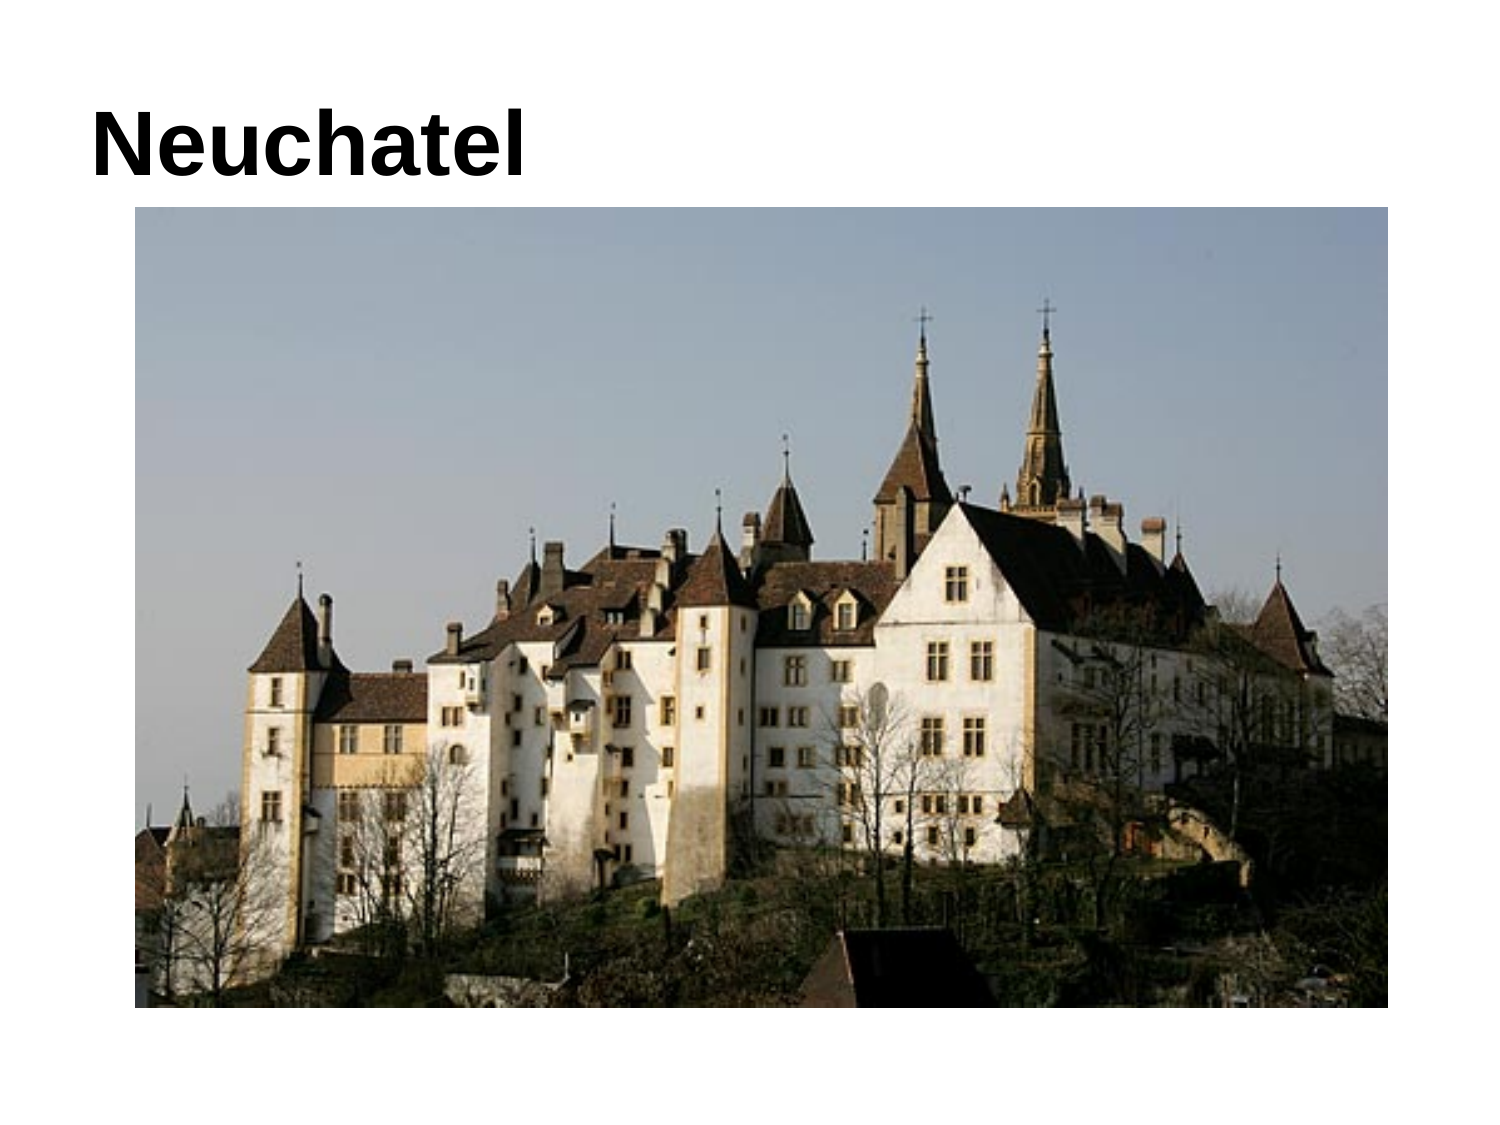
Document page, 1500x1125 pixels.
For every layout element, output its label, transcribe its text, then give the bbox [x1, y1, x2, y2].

picture [135, 233, 1388, 1008]
title Neuchatel [75, 45, 1426, 233]
